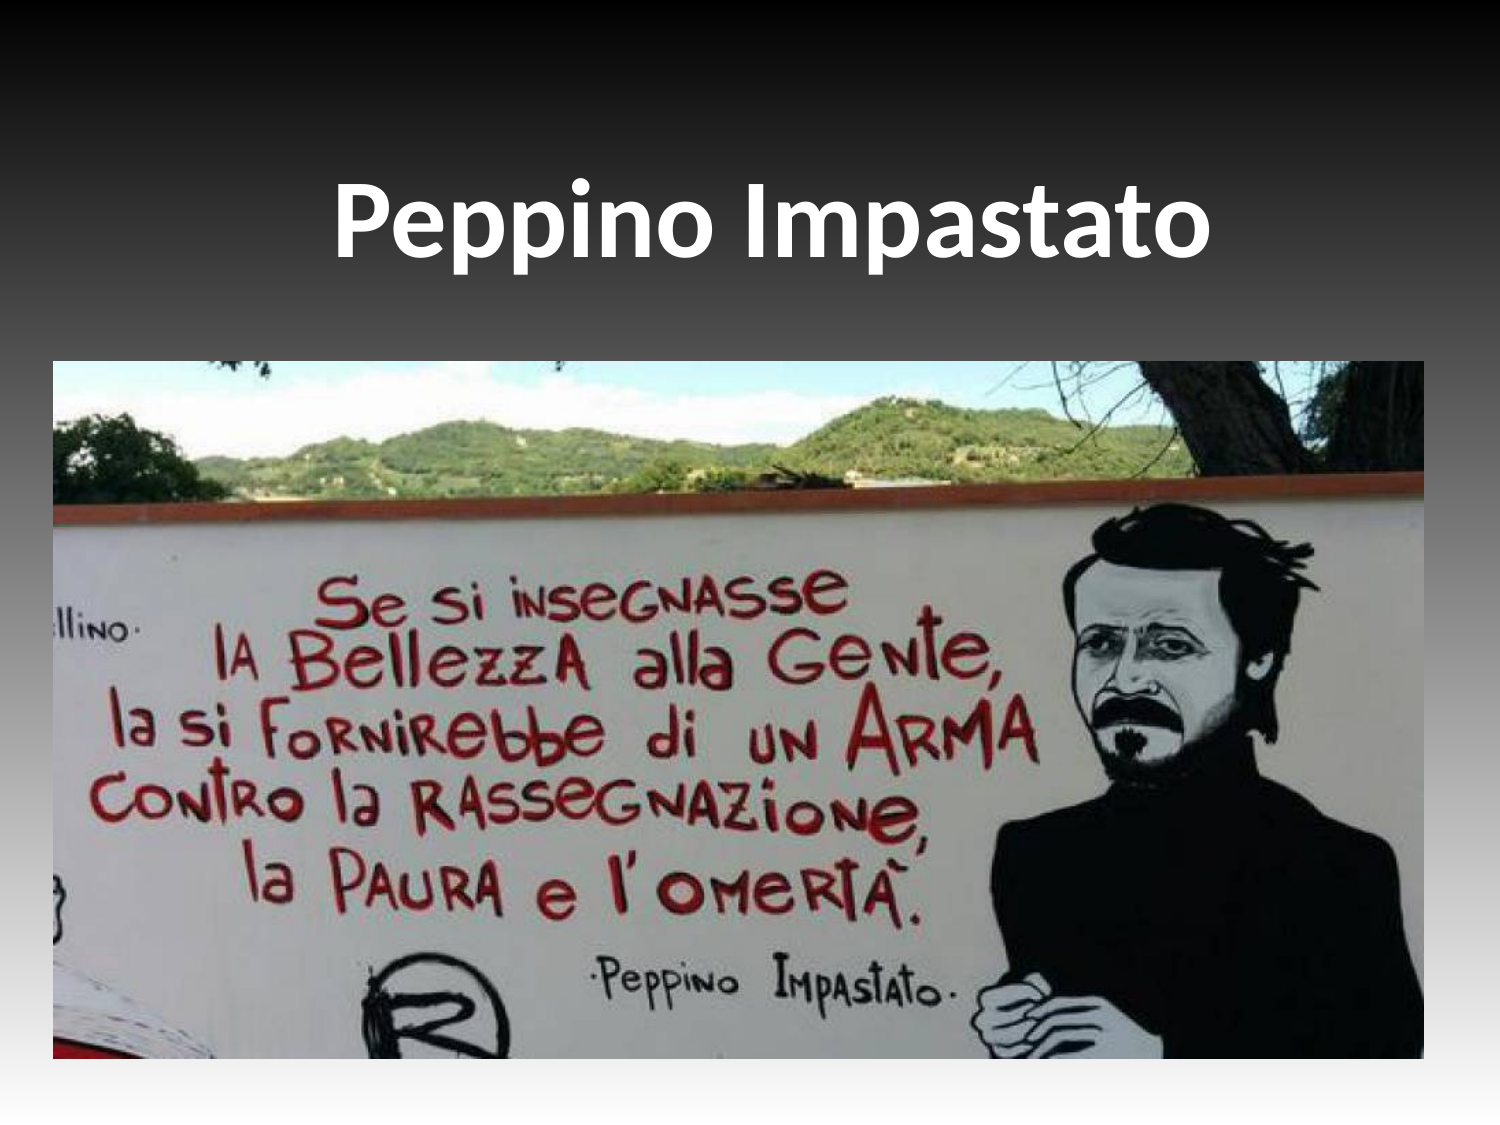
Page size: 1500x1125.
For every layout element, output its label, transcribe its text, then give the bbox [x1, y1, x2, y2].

text_box Peppino Impastato [158, 137, 1388, 288]
picture [53, 361, 1424, 1059]
